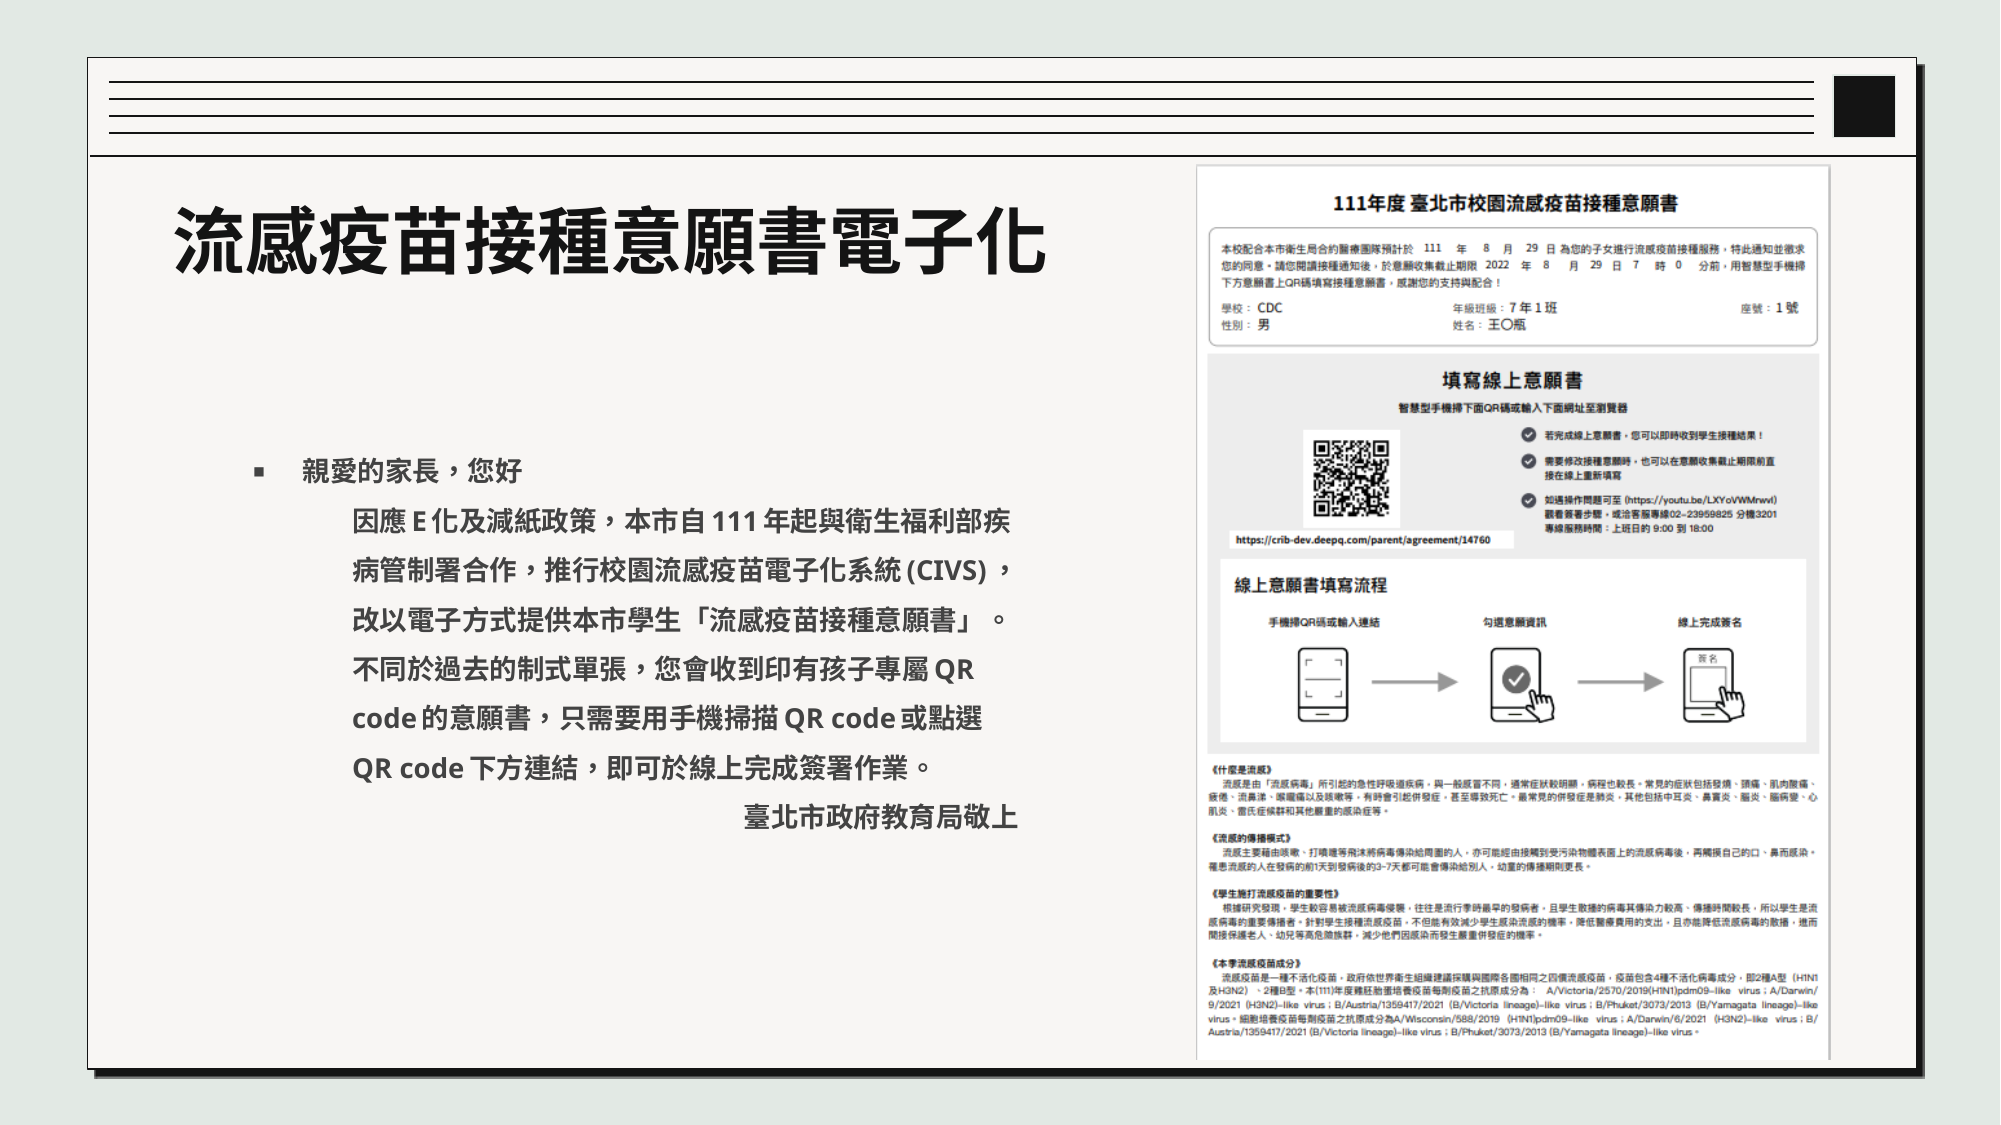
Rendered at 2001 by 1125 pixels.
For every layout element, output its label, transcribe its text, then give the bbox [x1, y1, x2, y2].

picture [1196, 164, 1831, 1060]
title 流感疫苗接種意願書電子化 [1831, 176, 1843, 302]
list 親愛的家長，您好 因應E化及減紙政策，本市自111年起與衛生福利部疾病管制署合作，推行校園流感疫苗電子化系統(CIVS)，改以電子方式提供本市學生「流感疫苗接種意願書」。 不同於過去的制式單張，您會收到印有孩子專屬QR code的意願書，只需要用手機掃描QR code或點選QR code下方連結，即可於線上完成簽署作業。 臺北市政府教育局敬上 [157, 301, 1052, 1013]
title 流感疫苗接種意願書電子化 [157, 176, 1196, 302]
